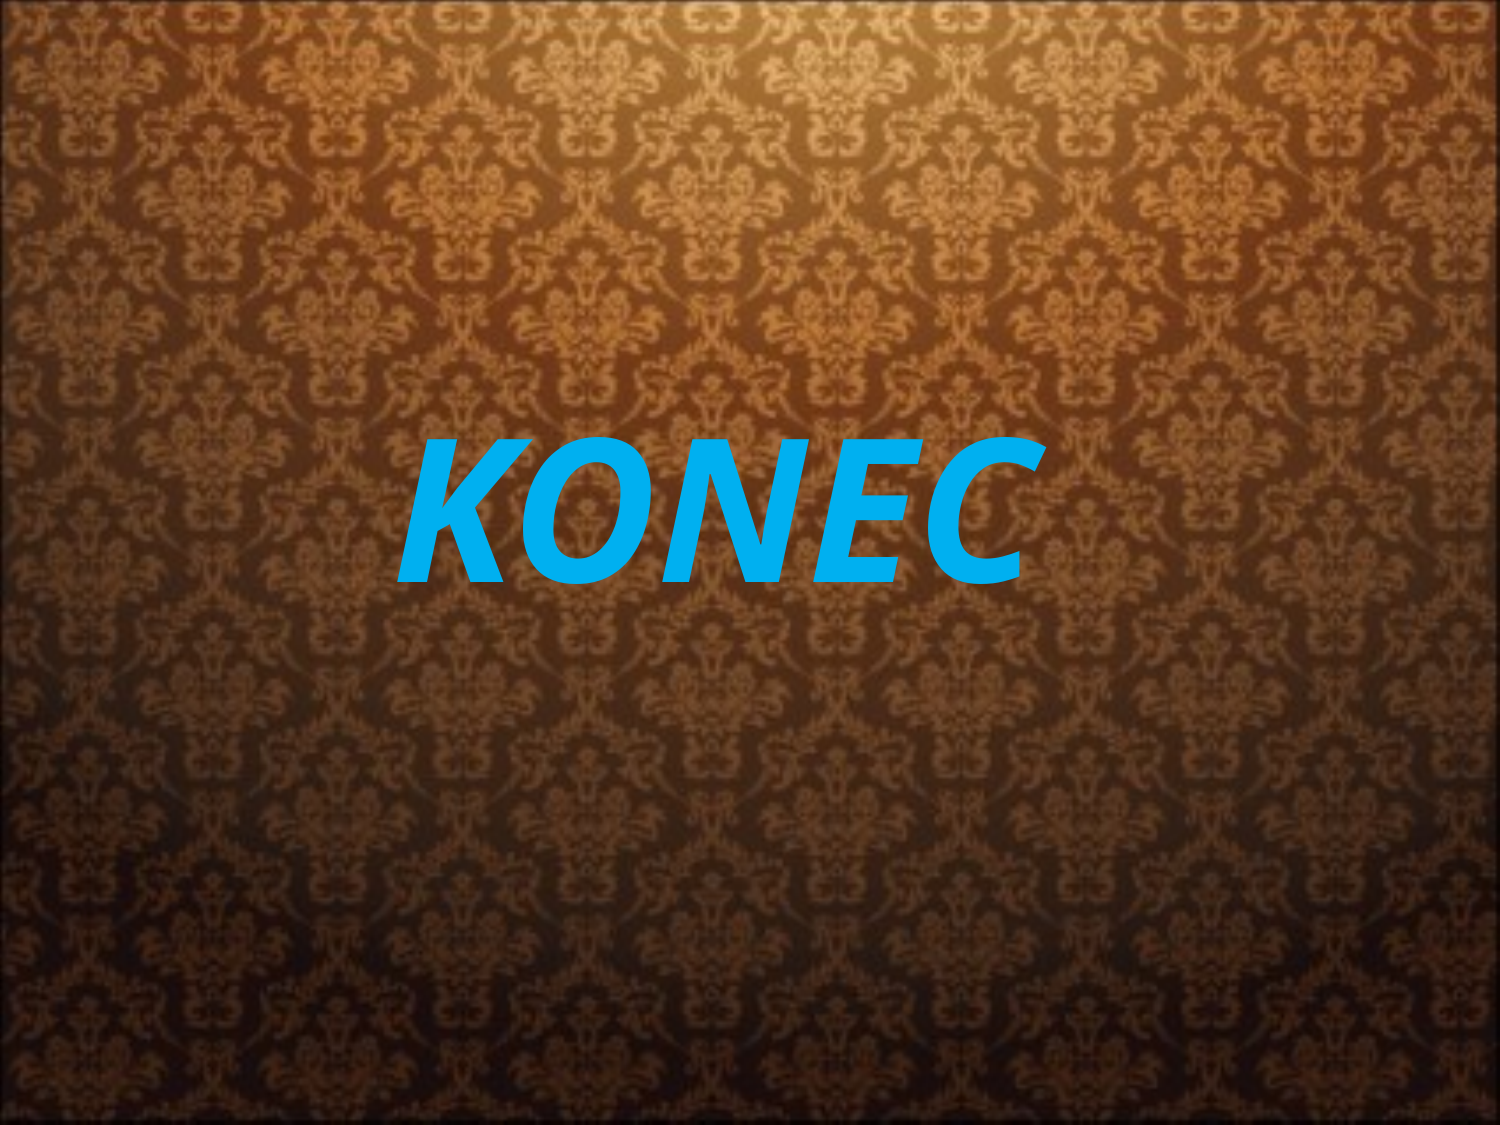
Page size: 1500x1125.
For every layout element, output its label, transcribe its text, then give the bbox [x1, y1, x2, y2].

picture [0, 0, 1500, 1125]
title KONEC [41, 408, 1392, 597]
